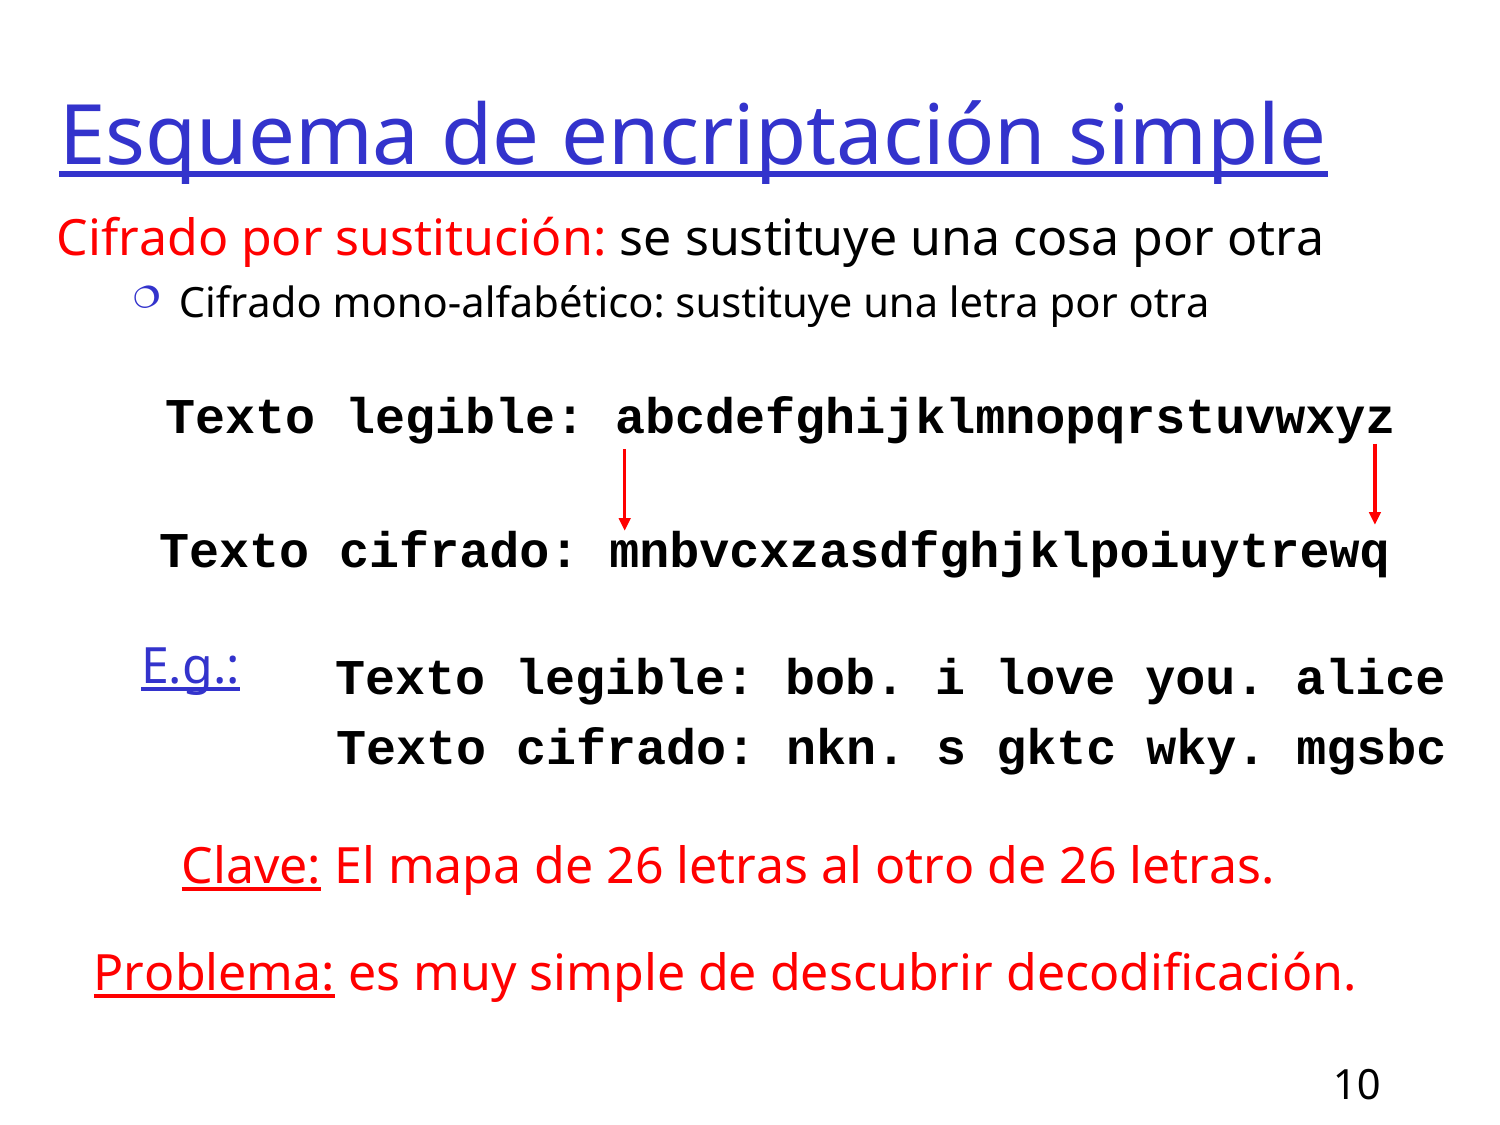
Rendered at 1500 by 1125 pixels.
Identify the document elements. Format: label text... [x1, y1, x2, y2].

text_box Texto legible: abcdefghijklmnopqrstuvwxyz [150, 376, 1410, 452]
title Esquema de encriptación simple [44, 37, 1456, 198]
text_box Texto legible: bob. i love you. alice [320, 636, 1460, 713]
text_box E.g.: [126, 625, 256, 702]
text_box Texto cifrado: nkn. s gktc wky. mgsbc [321, 706, 1461, 782]
text_box Problema: es muy simple de descubrir decodificación. [78, 932, 1373, 1009]
text_box Clave: El mapa de 26 letras al otro de 26 letras. [166, 825, 1291, 902]
list Cifrado por sustitución: se sustituye una cosa por otra Cifrado mono-alfabético: sustituye una letra por otra [41, 198, 1472, 429]
text_box Texto cifrado: mnbvcxzasdfghjklpoiuytrewq [144, 510, 1404, 586]
